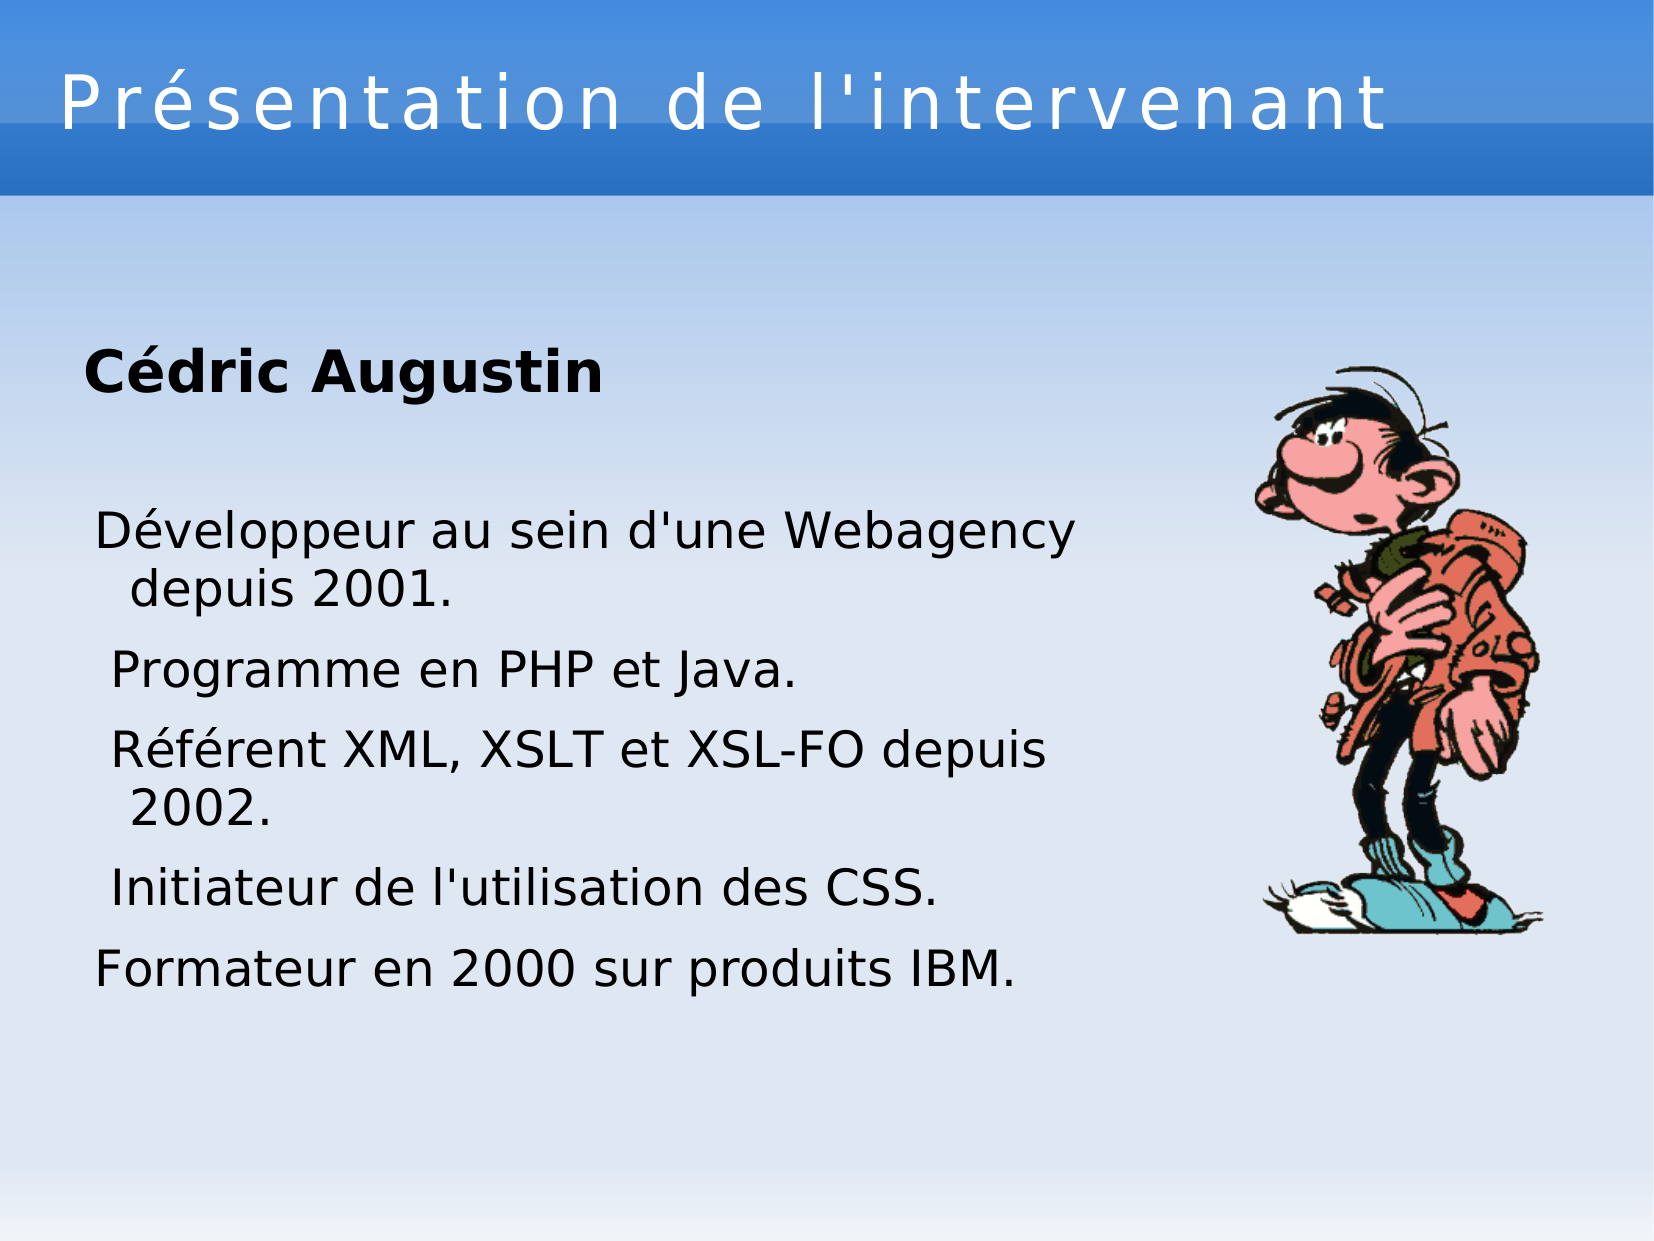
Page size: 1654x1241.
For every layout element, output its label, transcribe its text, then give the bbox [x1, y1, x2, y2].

title Présentation de l'intervenant [59, 29, 1625, 178]
picture [0, 0, 1654, 1241]
text_box Cédric Augustin [69, 330, 621, 414]
list Développeur au sein d'une Webagency depuis 2001. Programme en PHP et Java. Référent XML, XSLT et XSL-FO depuis 2002. Initiateur de l'utilisation des CSS. Formateur en 2000 sur produits IBM. [59, 501, 1164, 1001]
